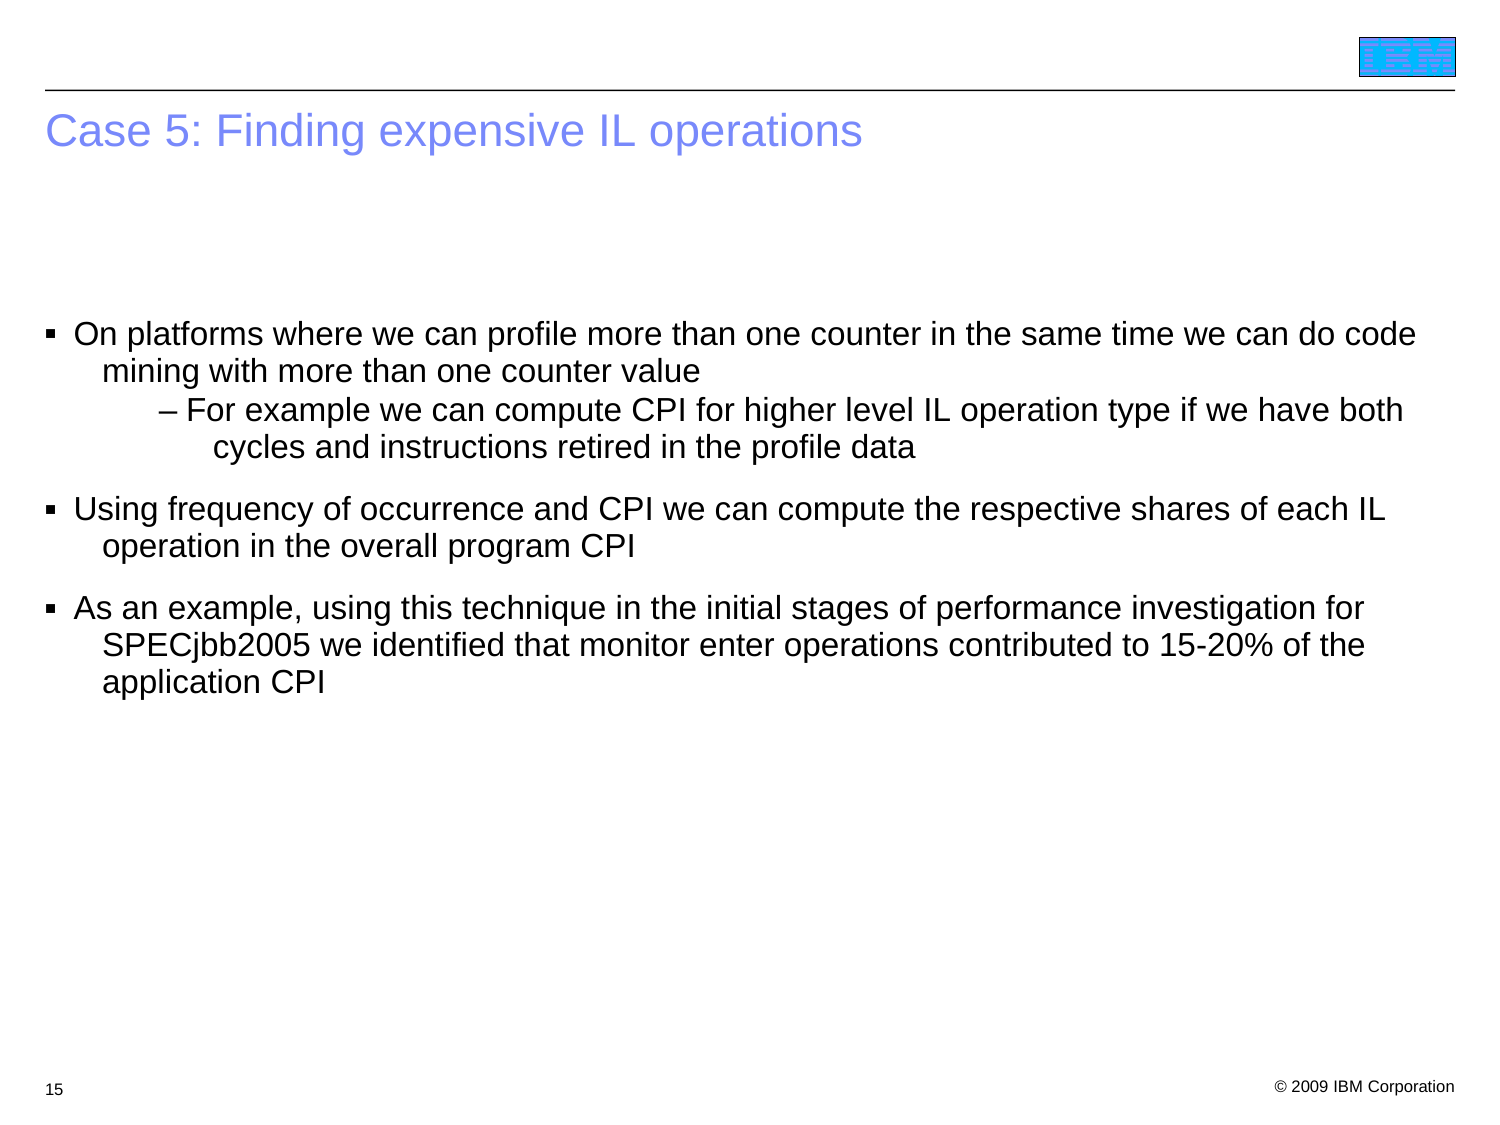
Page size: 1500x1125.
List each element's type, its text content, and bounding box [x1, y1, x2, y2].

title Case 5: Finding expensive IL operations [30, 97, 1456, 218]
list On platforms where we can profile more than one counter in the same time we can do code mining with more than one counter value For example we can compute CPI for higher level IL operation type if we have both cycles and instructions retired in the profile data Using frequency of occurrence and CPI we can compute the respective shares of each IL operation in the overall program CPI As an example, using this technique in the initial stages of performance investigation for SPECjbb2005 we identified that monitor enter operations contributed to 15-20% of the application CPI [30, 307, 1456, 1058]
